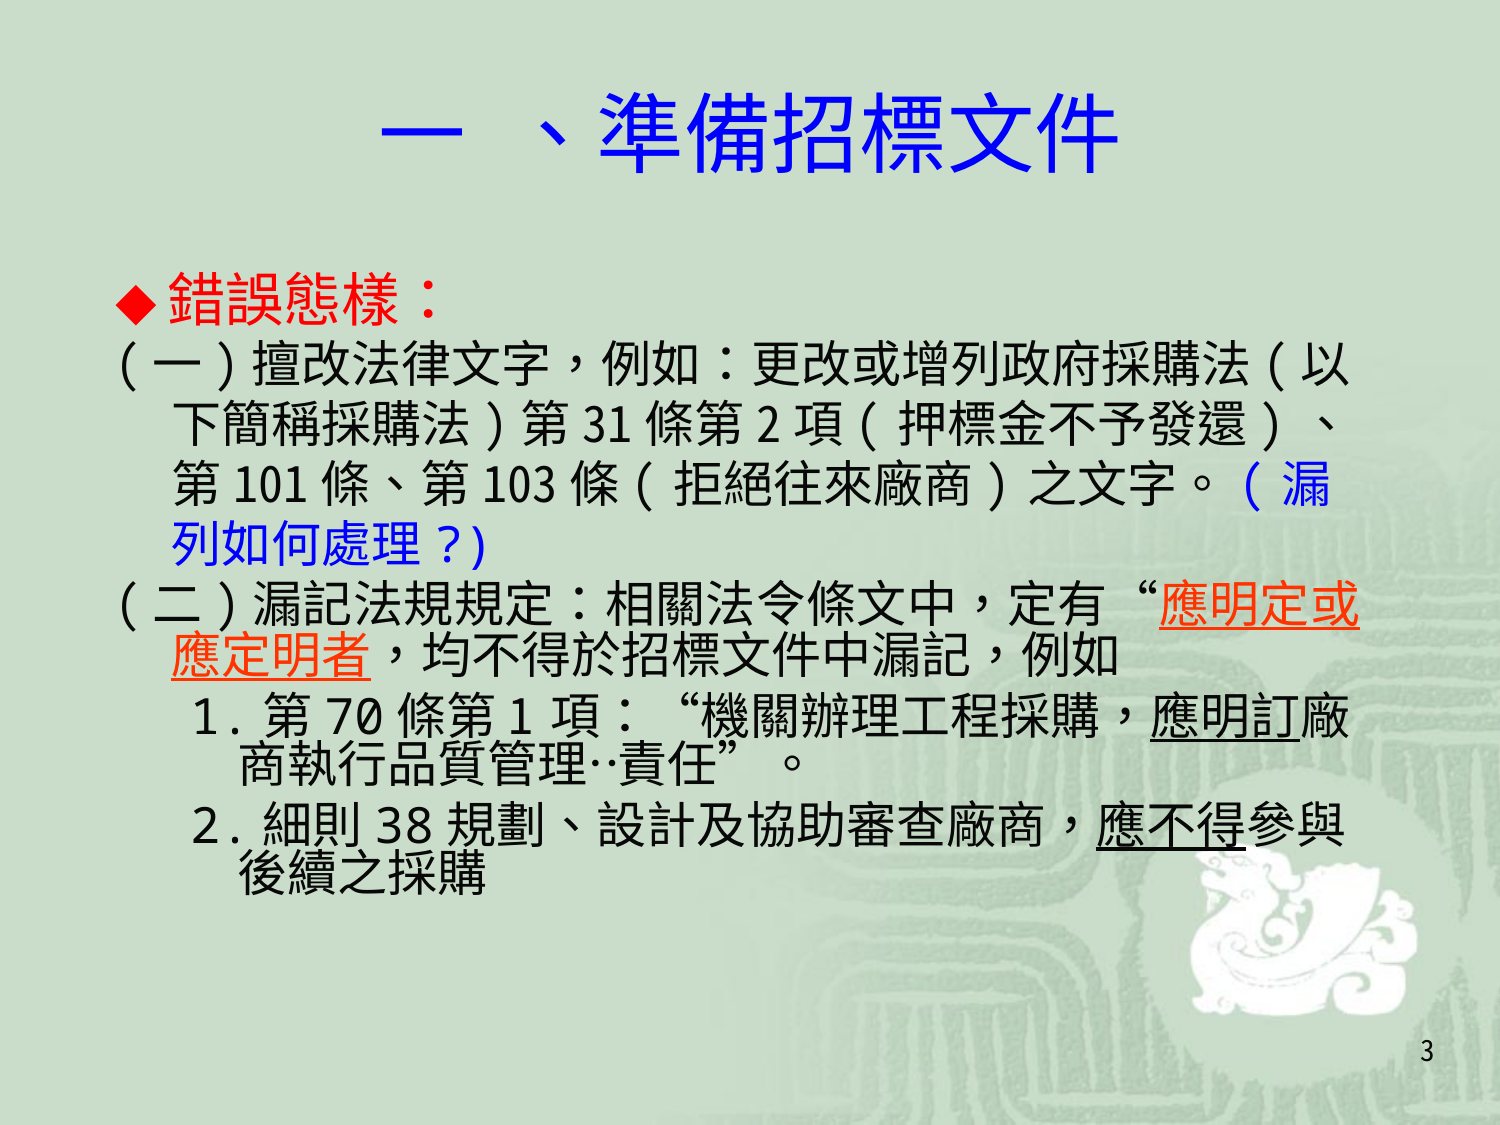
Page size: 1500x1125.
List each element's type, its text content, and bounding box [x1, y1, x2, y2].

list ◆錯誤態樣： (一)擅改法律文字，例如：更改或增列政府採購法(以下簡稱採購法)第31條第2項(押標金不予發還)、第101條、第103條(拒絕往來廠商)之文字。(漏列如何處理?) (二)漏記法規規定：相關法令條文中，定有“應明定或應定明者，均不得於招標文件中漏記，例如 1.第70條第1項：“機關辦理工程採購，應明訂廠商執行品質管理…責任”。 2.細則38規劃、設計及協助審查廠商，應不得參與後續之採購 [100, 255, 1376, 1008]
picture [0, 0, 1500, 1125]
title 一 、準備招標文件 [49, 37, 1451, 225]
text_box <編號> [1074, 1024, 1451, 1103]
